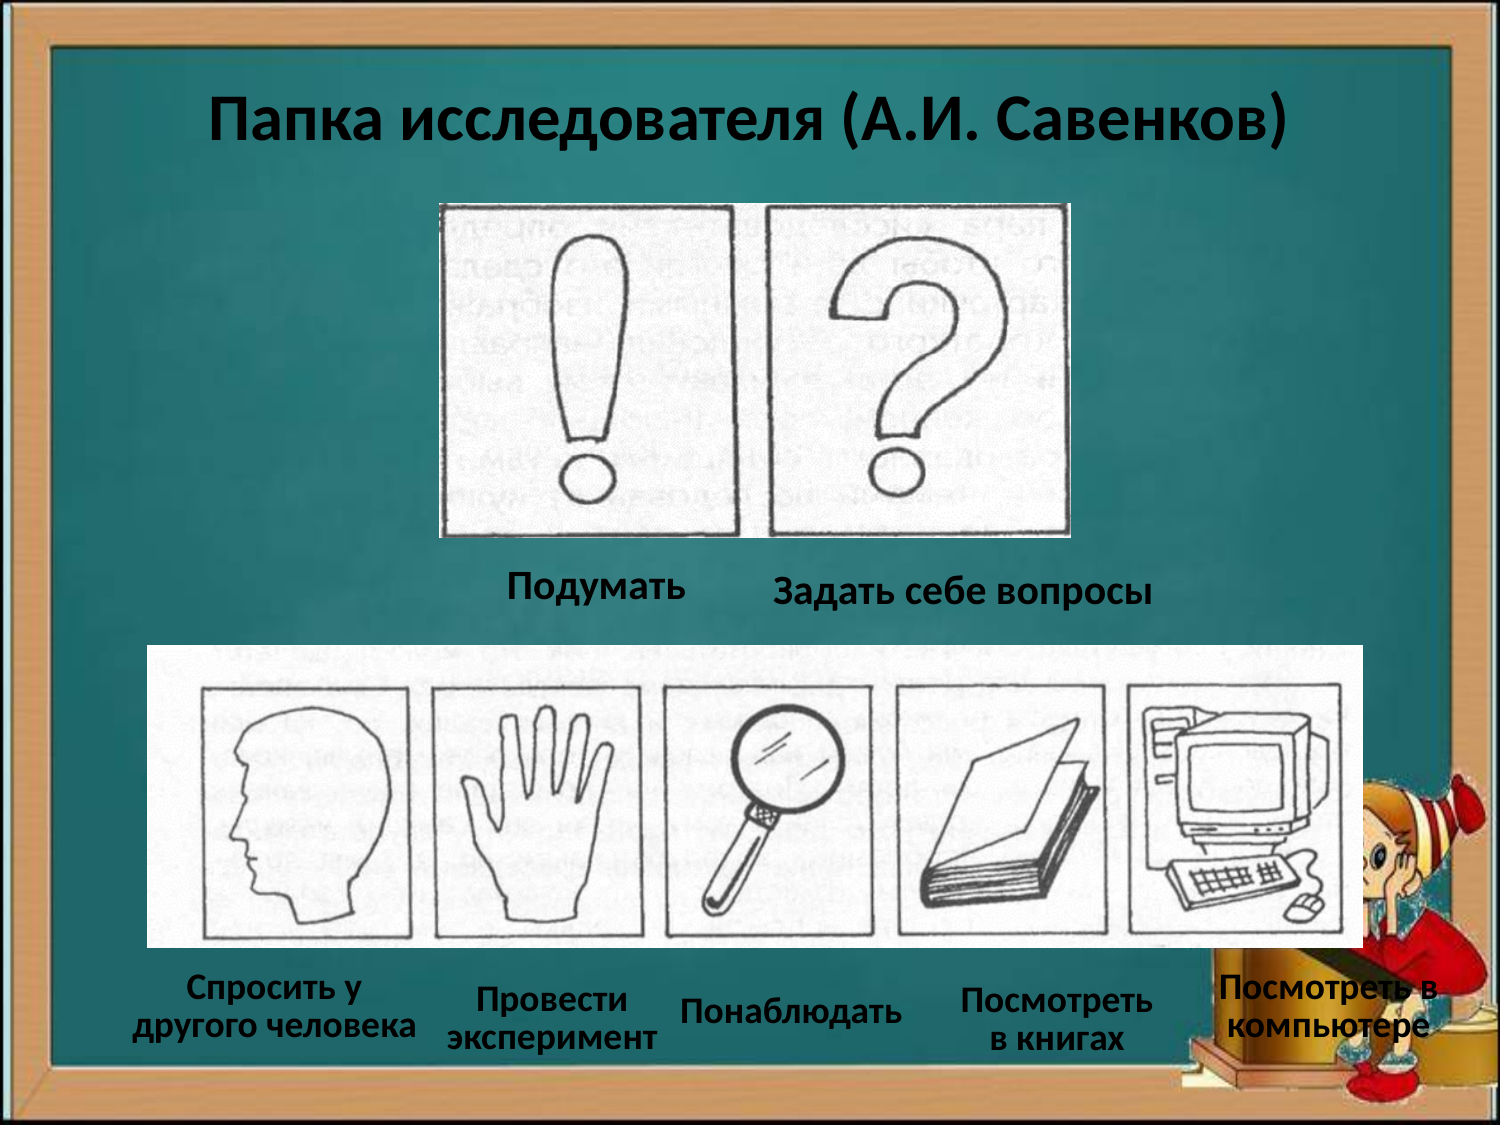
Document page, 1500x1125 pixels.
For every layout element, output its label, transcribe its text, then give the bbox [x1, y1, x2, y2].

text_box Провести эксперимент [425, 976, 680, 1067]
text_box Посмотреть в компьютере [1186, 964, 1471, 1055]
title Папка исследователя (А.И. Савенков) [113, 66, 1386, 220]
text_box Подумать [407, 561, 786, 618]
text_box Посмотреть в книгах [927, 976, 1188, 1068]
picture [0, 0, 1500, 1125]
text_box Спросить у другого человека [109, 964, 441, 1055]
text_box Задать себе вопросы [714, 565, 1213, 623]
text_box Понаблюдать [655, 987, 927, 1041]
